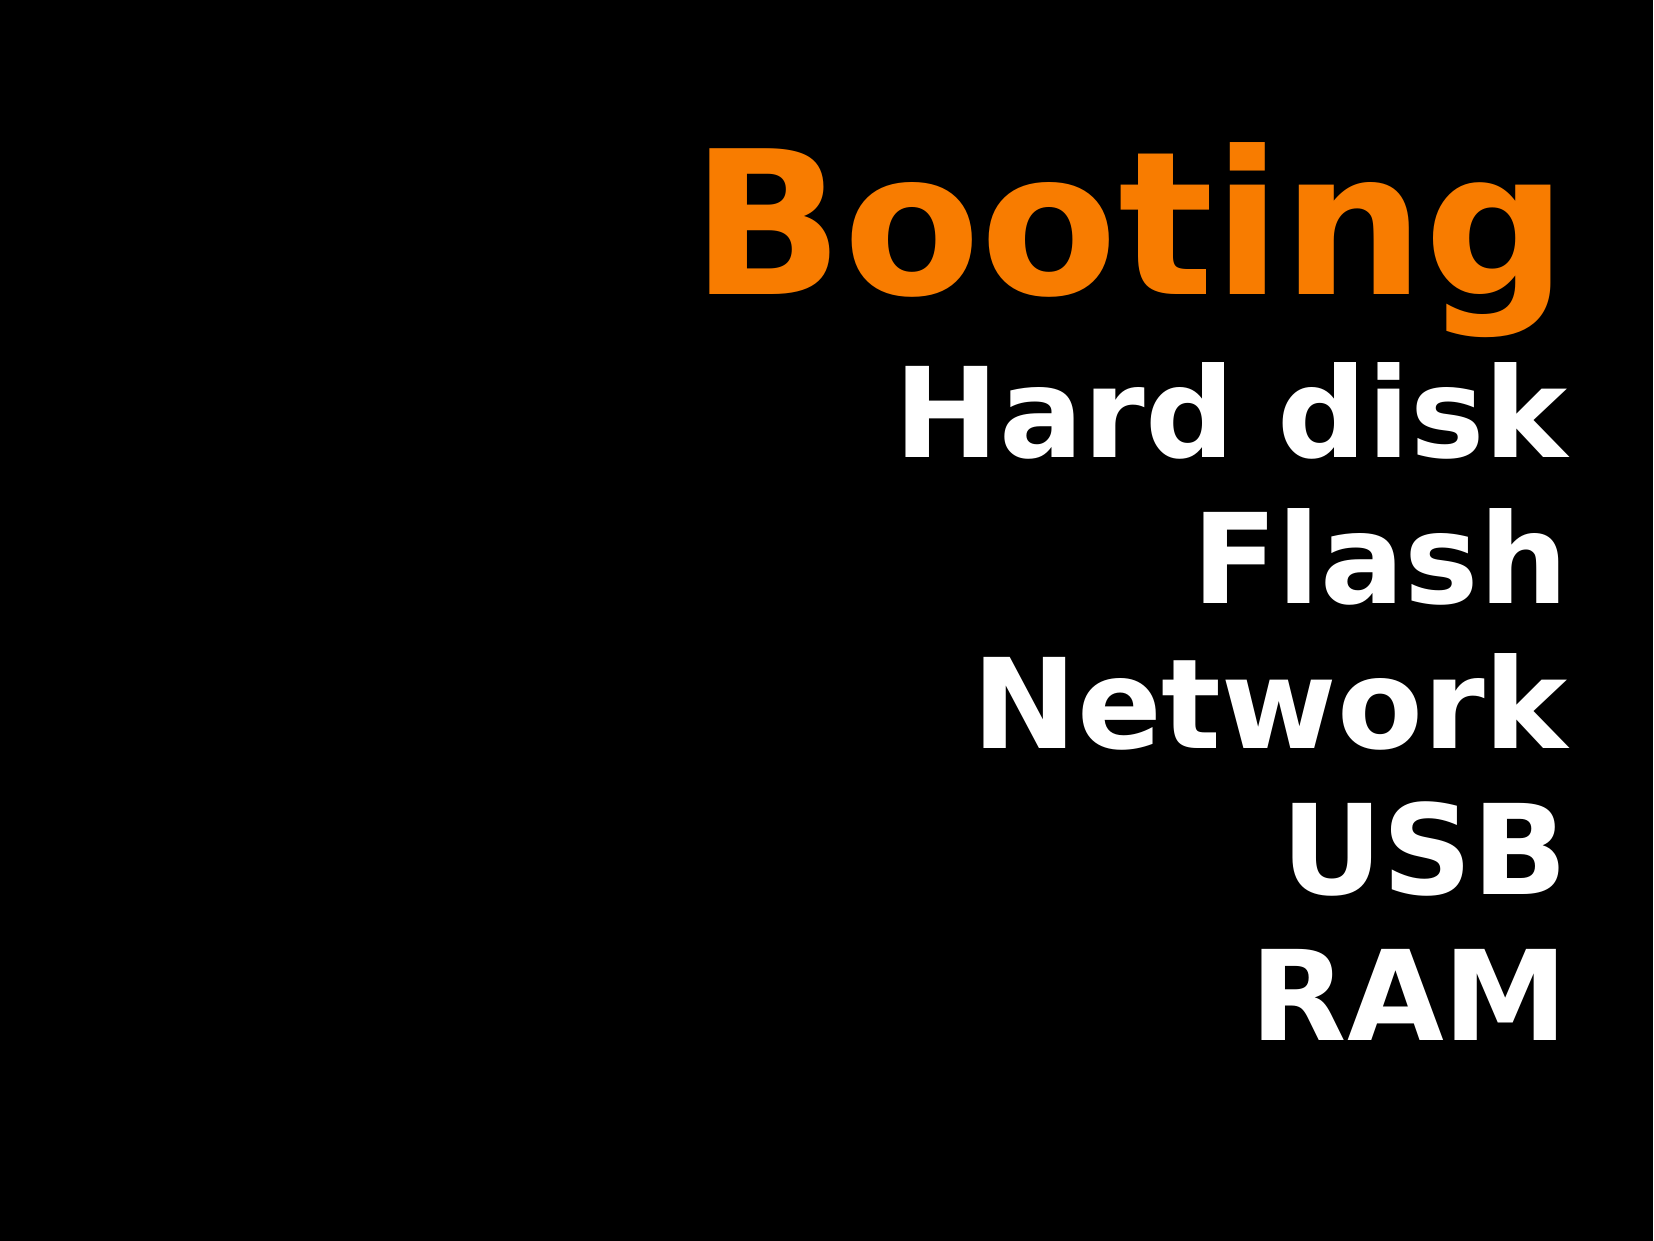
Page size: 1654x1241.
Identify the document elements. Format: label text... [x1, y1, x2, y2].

text_box Booting Hard disk Flash Network USB RAM [620, 101, 1583, 1223]
